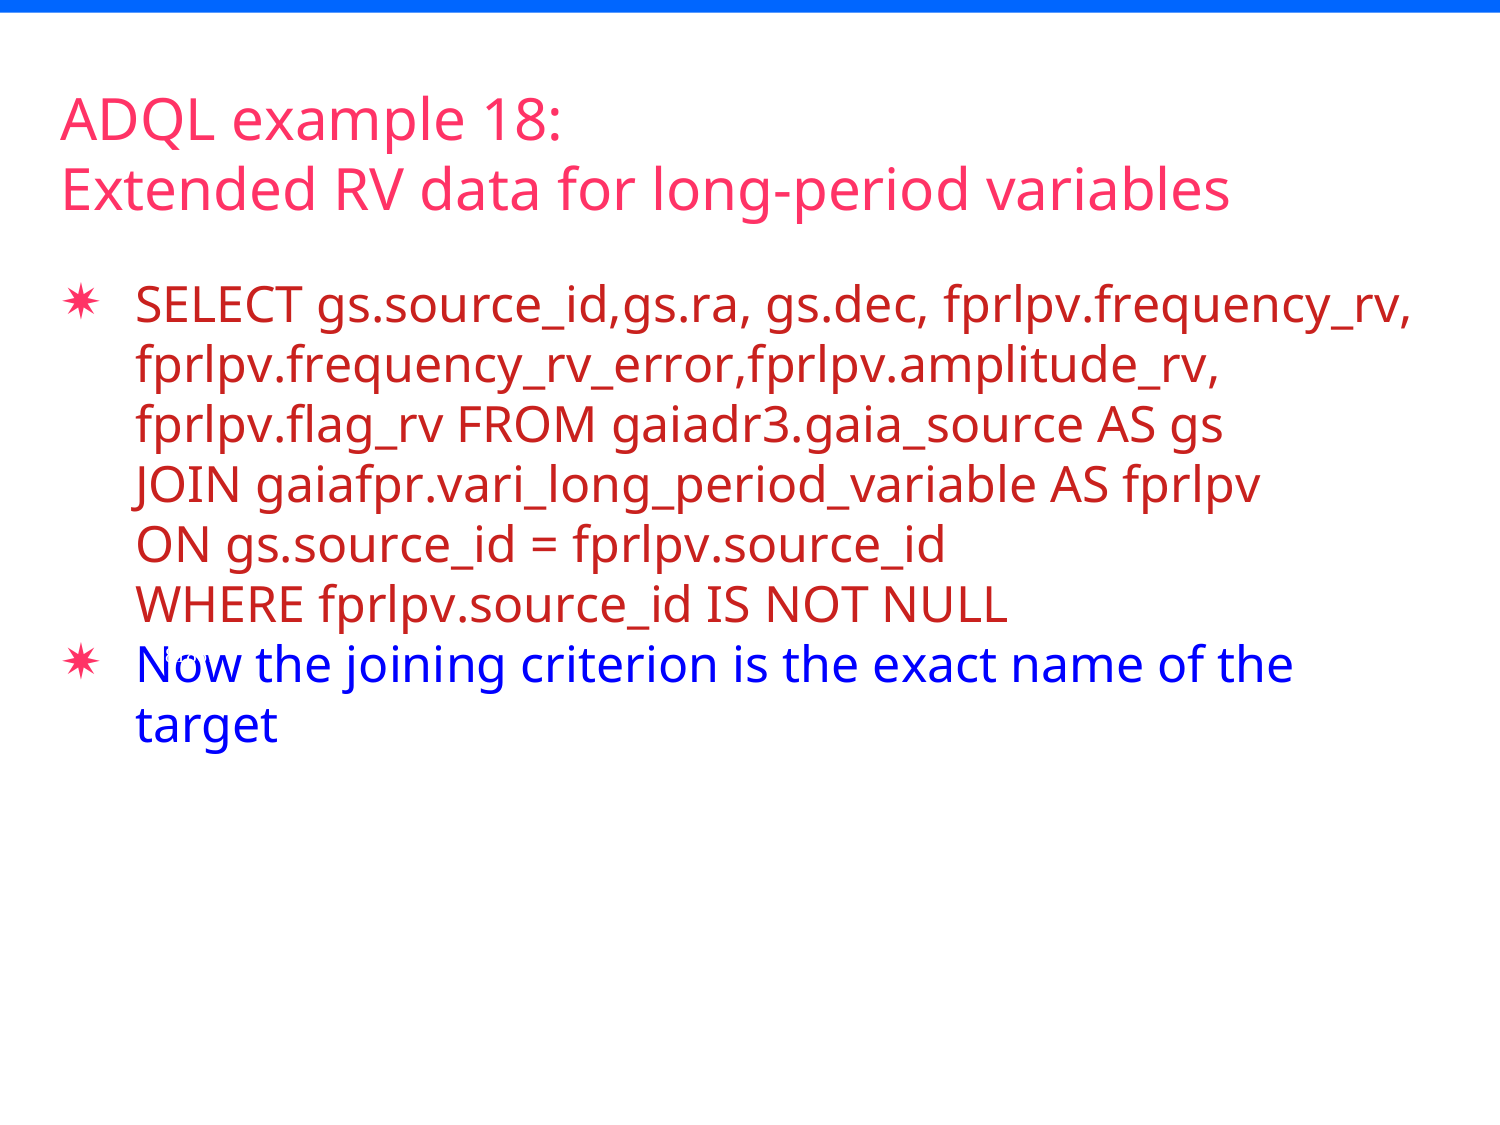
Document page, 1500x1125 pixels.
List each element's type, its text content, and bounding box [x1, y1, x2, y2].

text_box 81867 [150, 634, 233, 675]
text_box SELECT gs.source_id,gs.ra, gs.dec, fprlpv.frequency_rv, fprlpv.frequency_rv_error,fprlpv.amplitude_rv, fprlpv.flag_rv FROM gaiadr3.gaia_source AS gs JOIN gaiafpr.vari_long_period_variable AS fprlpv ON gs.source_id = fprlpv.source_id WHERE fprlpv.source_id IS NOT NULL Now the joining criterion is the exact name of the target [45, 230, 1463, 713]
text_box ADQL example 18: Extended RV data for long-period variables [45, 75, 1463, 230]
